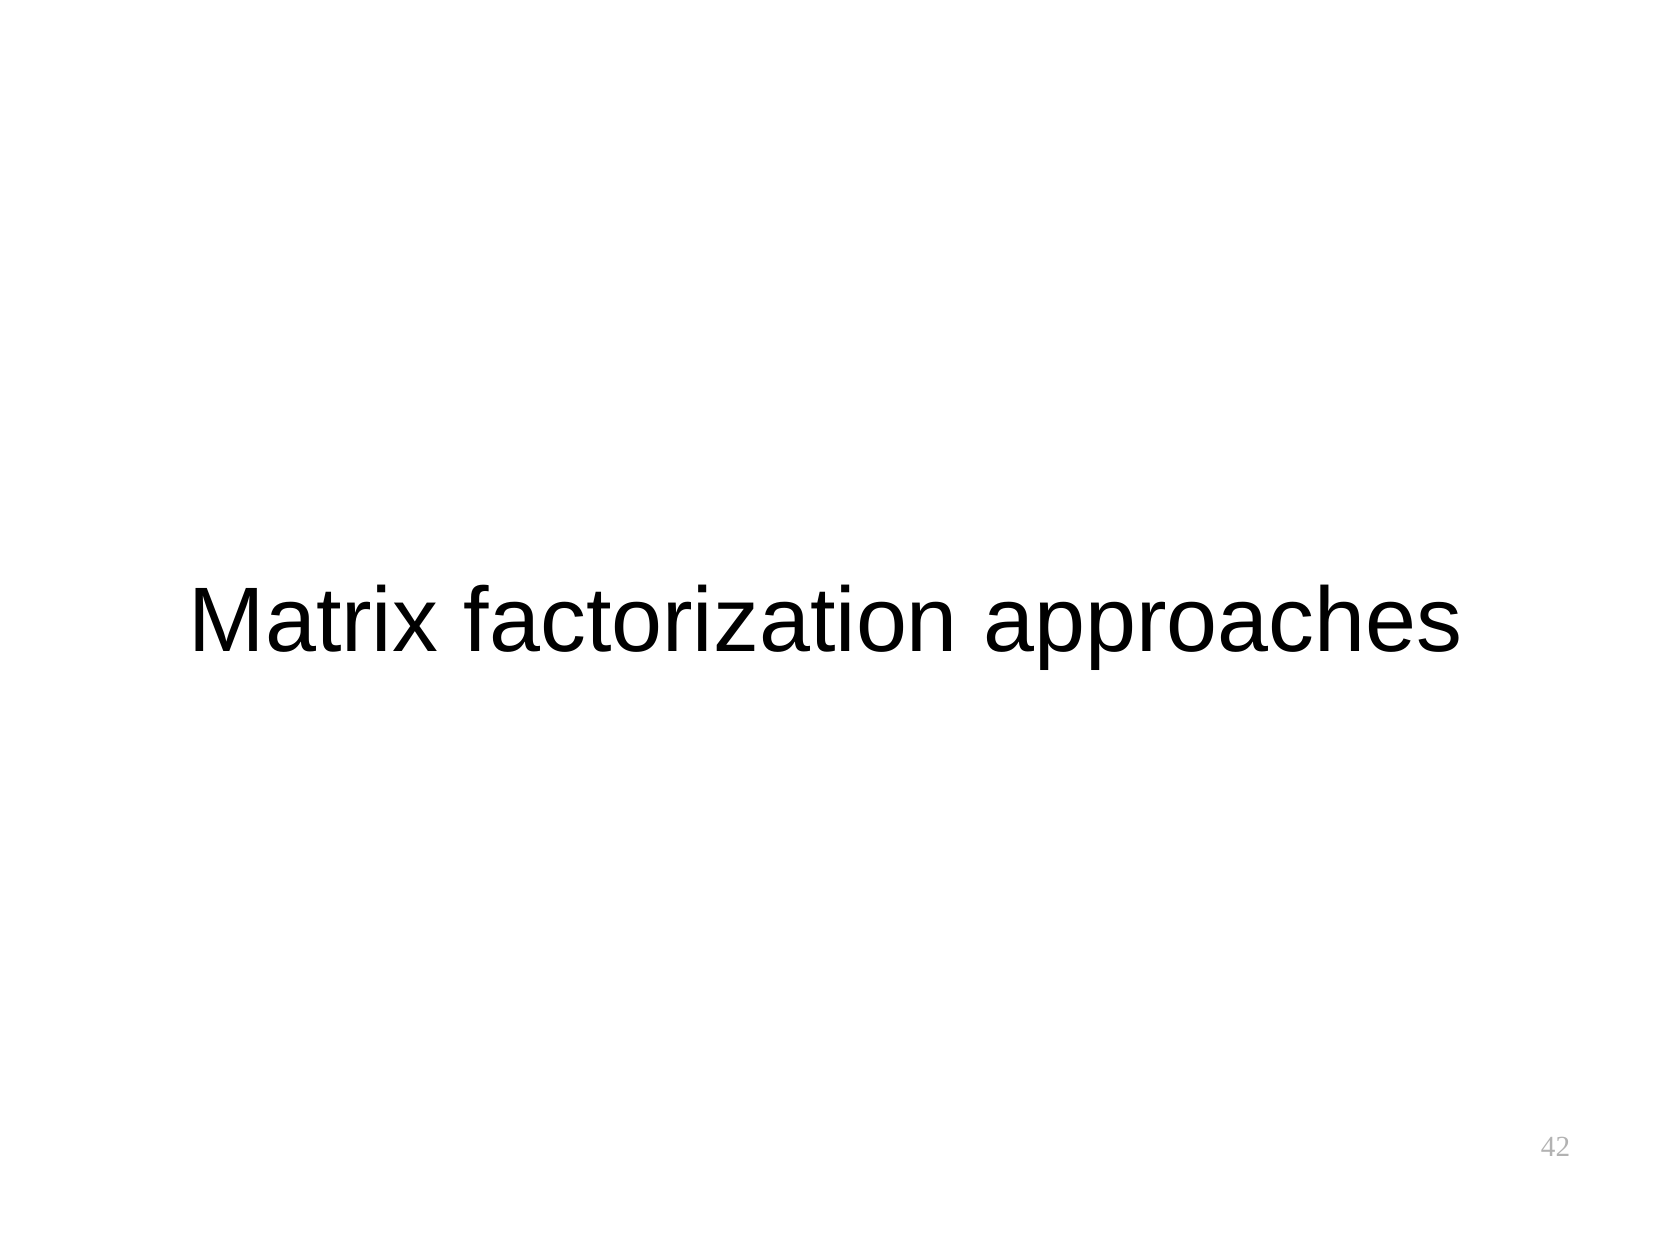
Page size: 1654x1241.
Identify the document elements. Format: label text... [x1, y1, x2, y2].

title Matrix factorization approaches [82, 516, 1571, 724]
